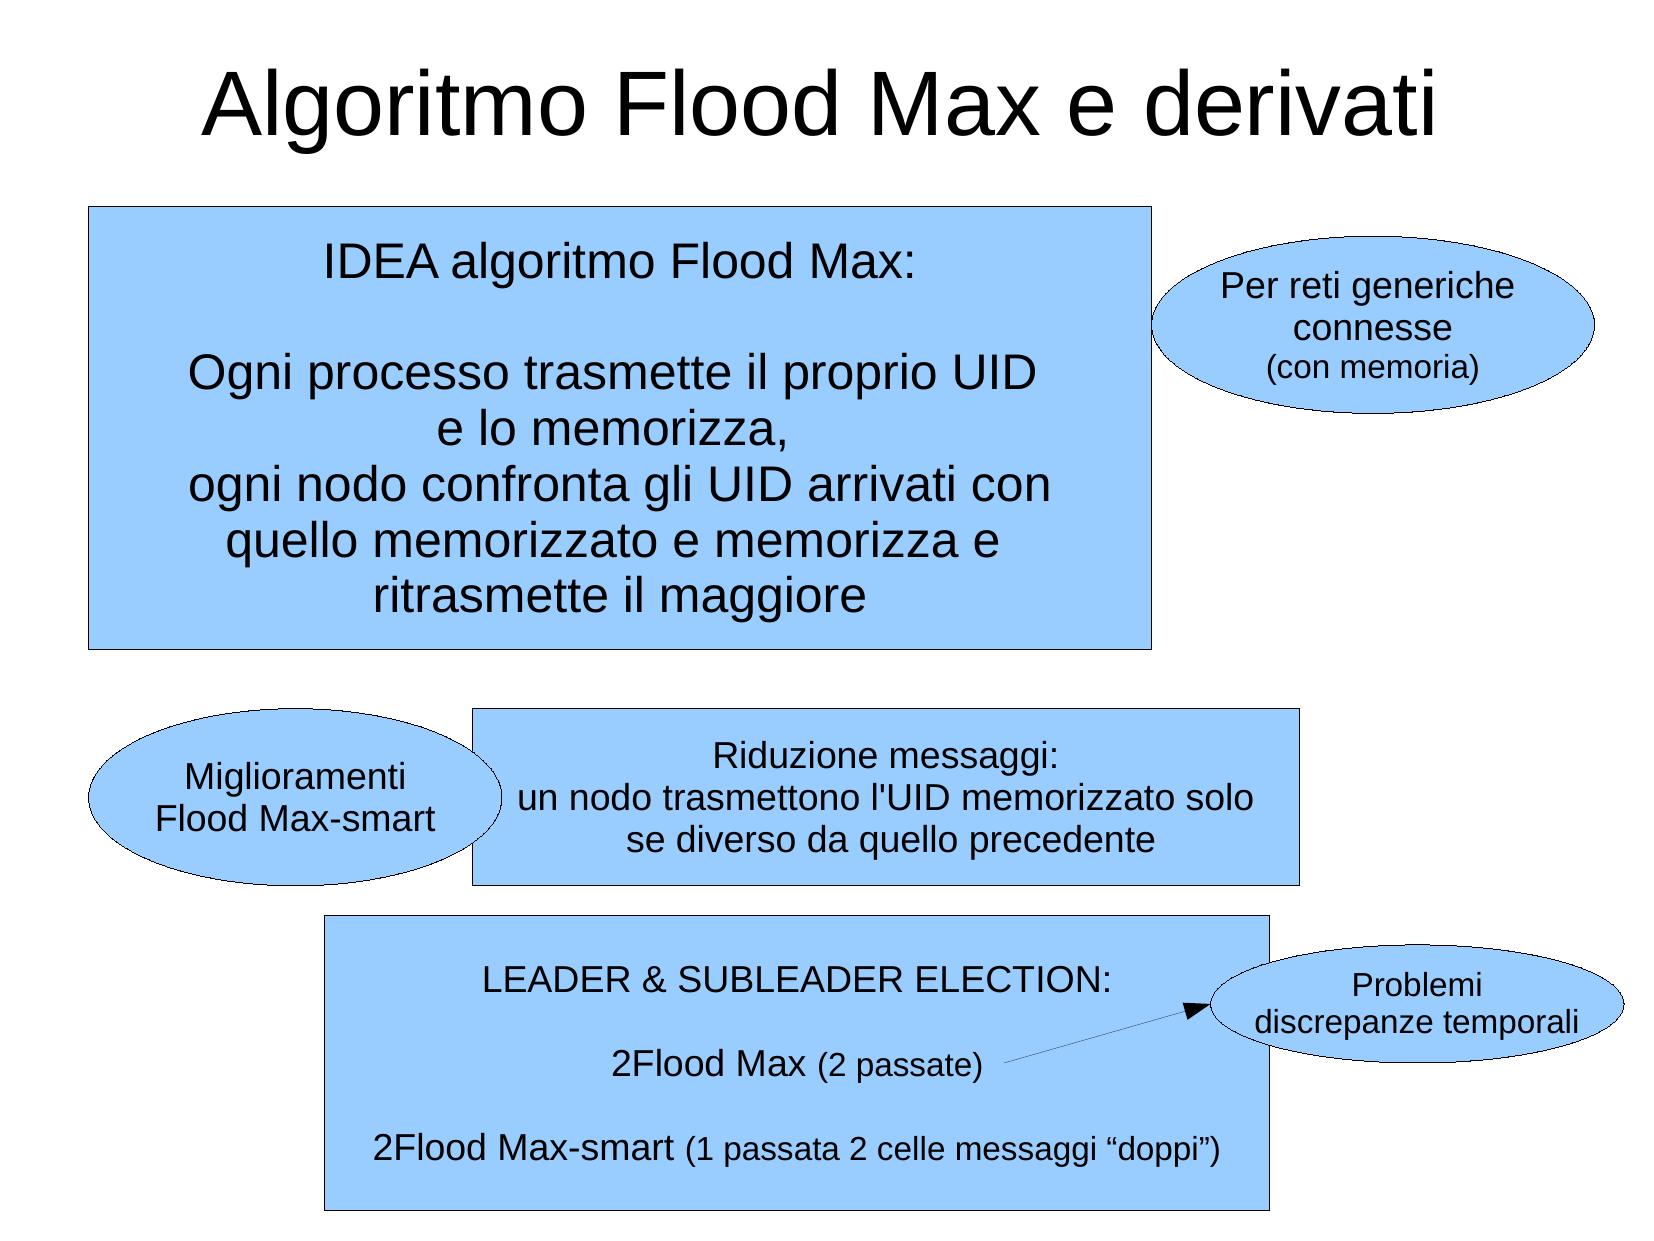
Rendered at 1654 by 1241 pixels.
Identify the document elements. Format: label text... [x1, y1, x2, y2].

text_box Riduzione messaggi: un nodo trasmettono l'UID memorizzato solo se diverso da quello precedente [472, 708, 1300, 886]
text_box LEADER & SUBLEADER ELECTION: 2Flood Max (2 passate) 2Flood Max-smart (1 passata 2 celle messaggi “doppi”) [324, 915, 1270, 1211]
text_box Problemi discrepanze temporali [1210, 944, 1625, 1063]
text_box Per reti generiche connesse (con memoria) [1151, 236, 1595, 414]
text_box Miglioramenti Flood Max-smart [88, 708, 502, 886]
title Algoritmo Flood Max e derivati [76, 0, 1565, 208]
text_box IDEA algoritmo Flood Max: Ogni processo trasmette il proprio UID e lo memorizza, ogni nodo confronta gli UID arrivati con quello memorizzato e memorizza e ritrasmette il maggiore [88, 206, 1152, 650]
